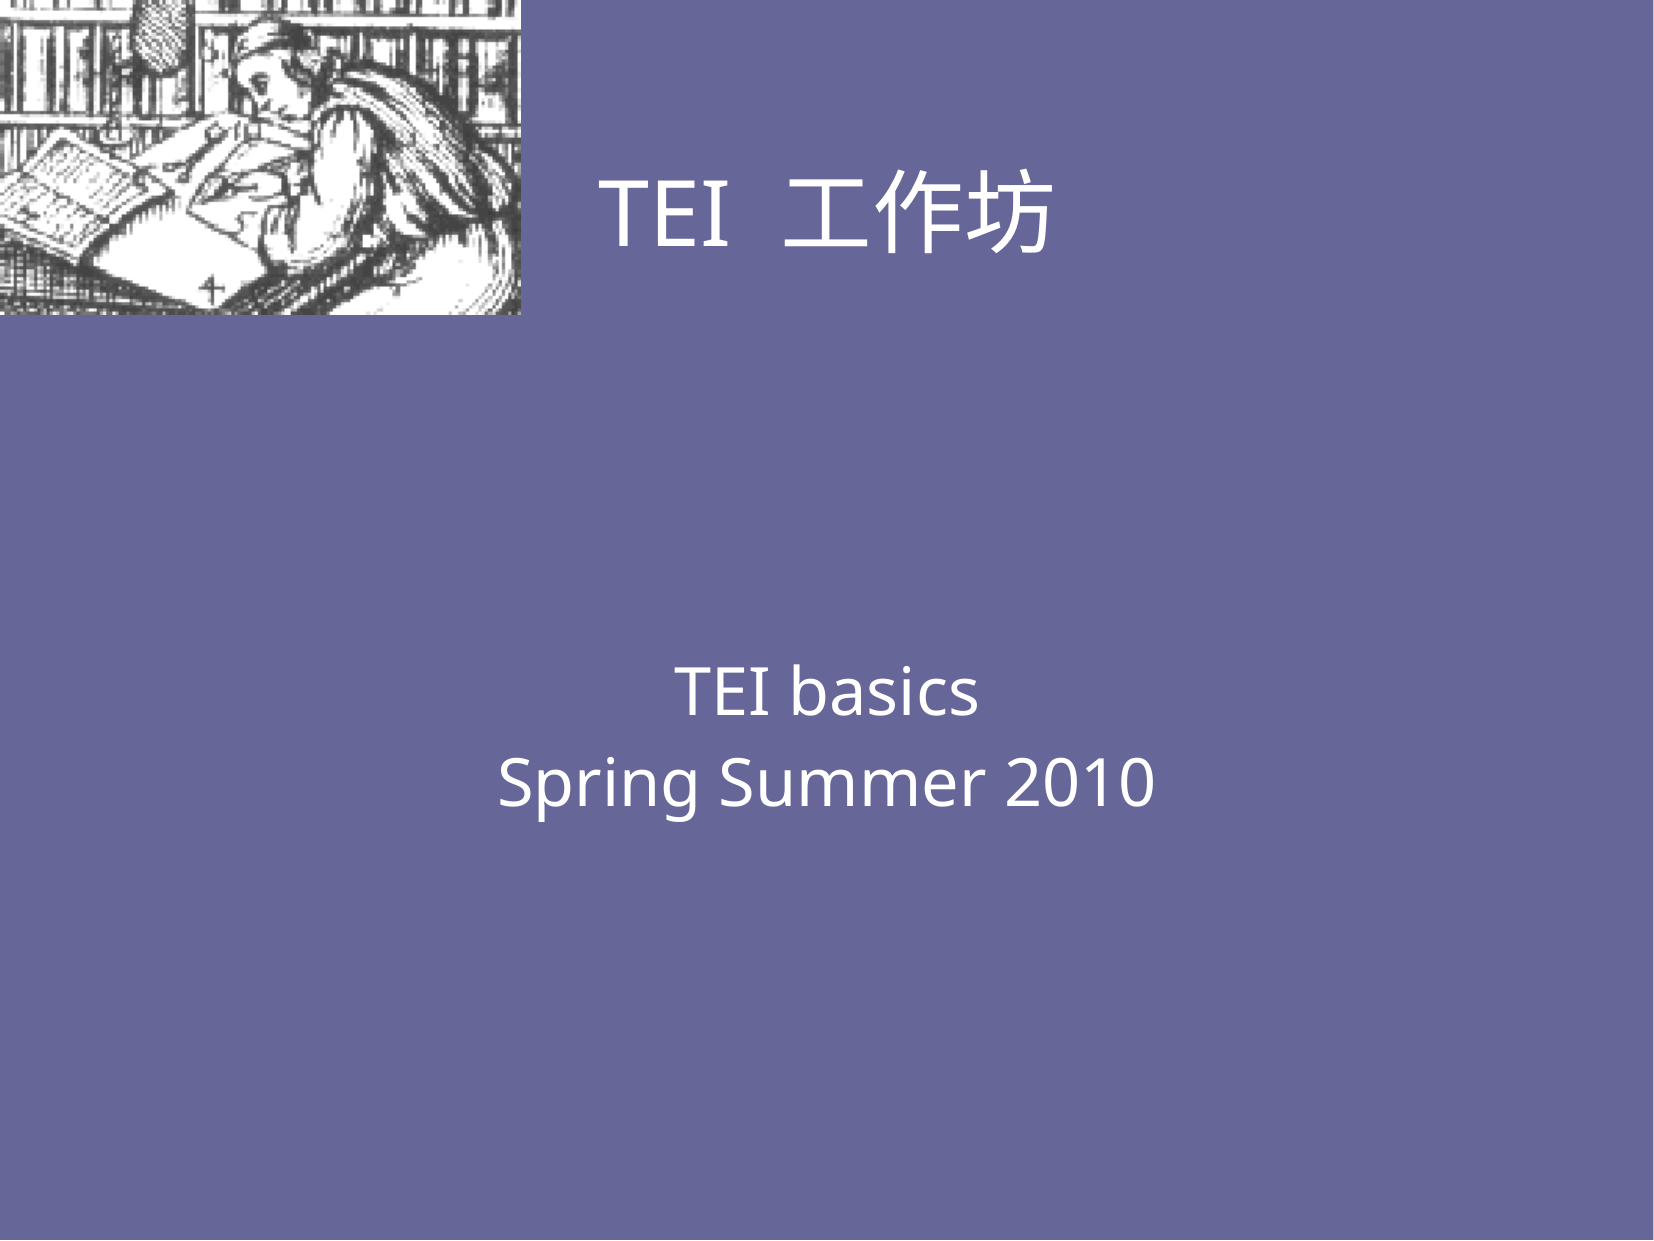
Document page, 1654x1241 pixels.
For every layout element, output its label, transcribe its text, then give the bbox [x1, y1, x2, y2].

subtitle TEI basics Spring Summer 2010 [121, 344, 1534, 1127]
title TEI 工作坊 [521, 102, 1534, 310]
picture [0, 0, 521, 315]
